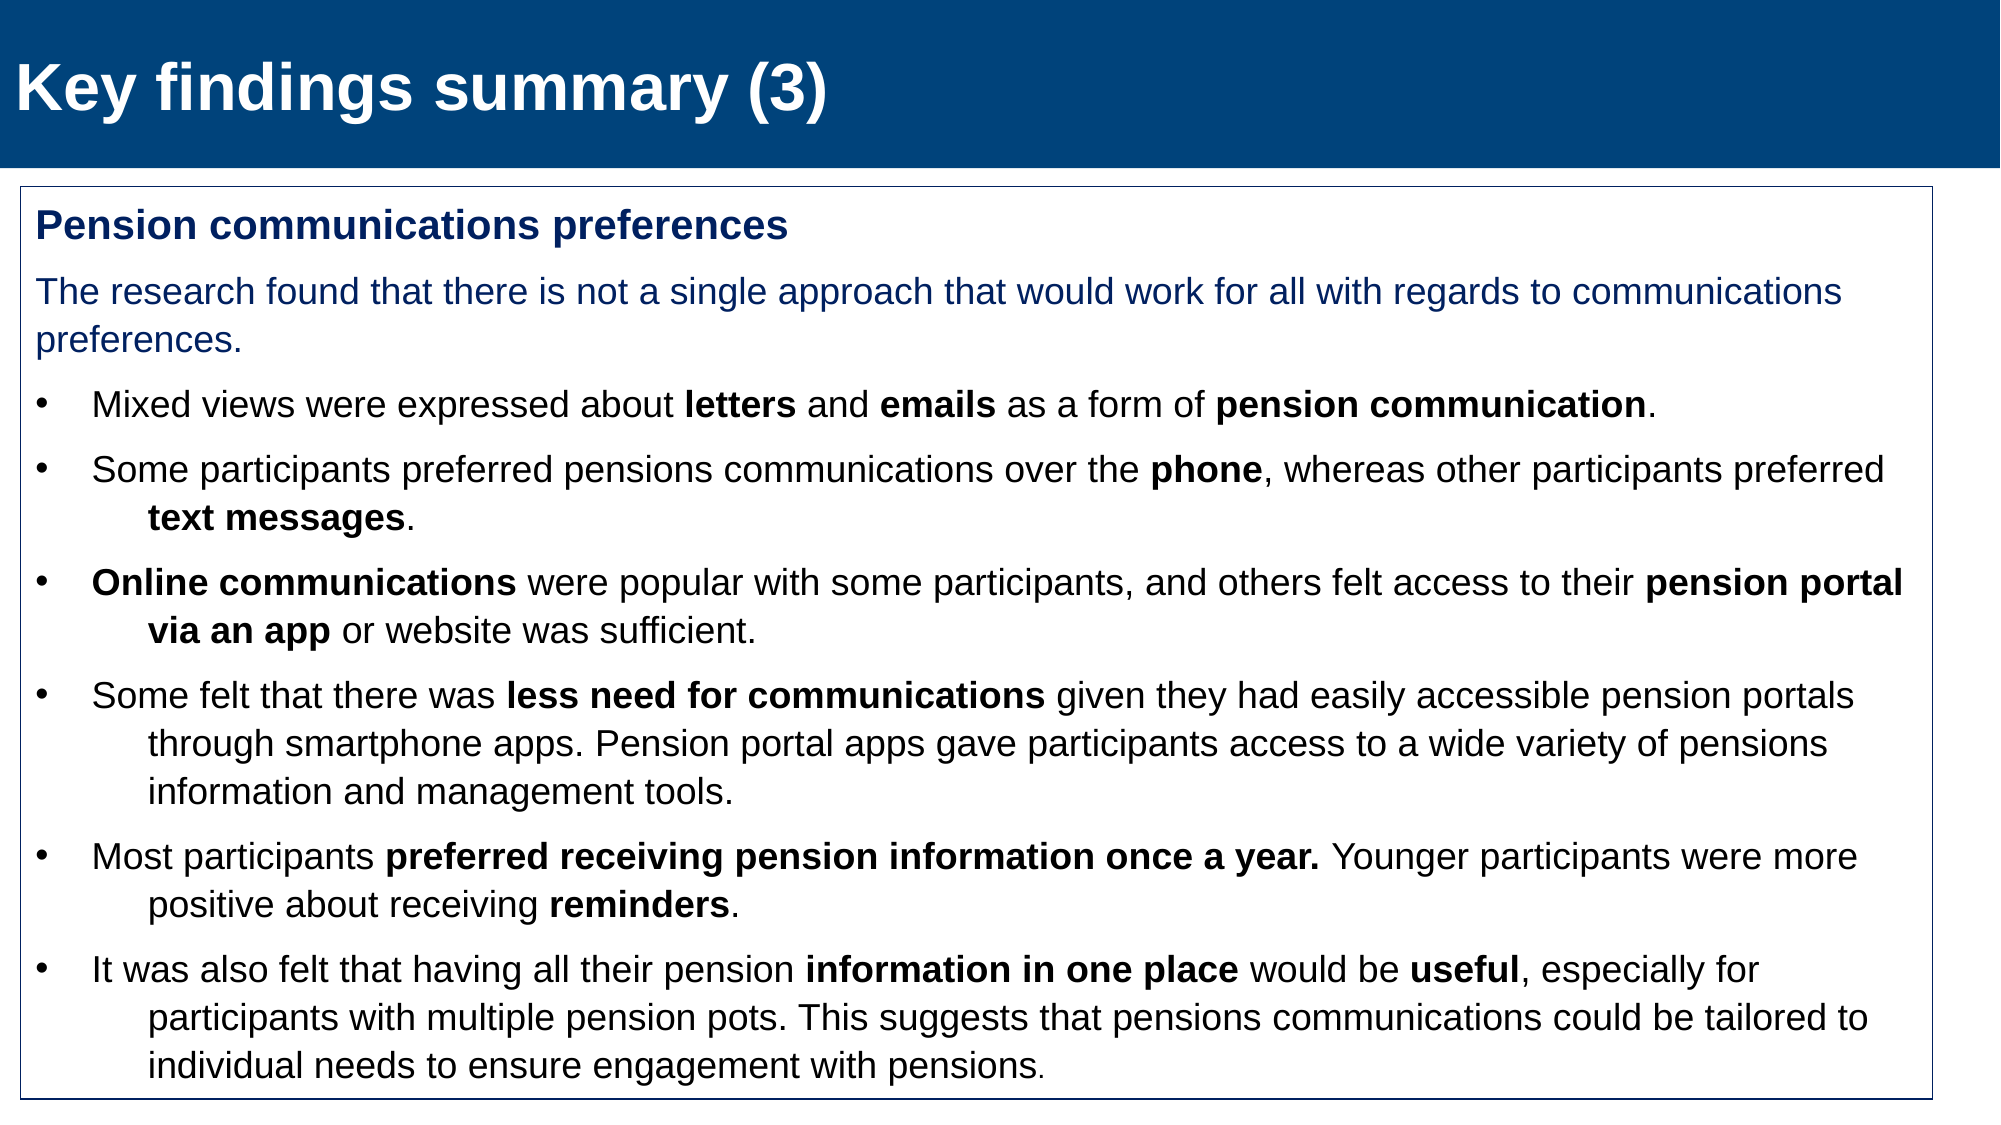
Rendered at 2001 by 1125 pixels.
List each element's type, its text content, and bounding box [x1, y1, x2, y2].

title Key findings summary (3) [0, 0, 2000, 169]
text_box Pension communications preferences The research found that there is not a single approach that would work for all with regards to communications preferences. Mixed views were expressed about letters and emails as a form of pension communication. Some participants preferred pensions communications over the phone, whereas other participants preferred text messages. Online communications were popular with some participants, and others felt access to their pension portal via an app or website was sufficient. Some felt that there was less need for communications given they had easily accessible pension portals through smartphone apps. Pension portal apps gave participants access to a wide variety of pensions information and management tools. Most participants preferred receiving pension information once a year. Younger participants were more positive about receiving reminders. It was also felt that having all their pension information in one place would be useful, especially for participants with multiple pension pots. This suggests that pensions communications could be tailored to individual needs to ensure engagement with pensions. [20, 186, 1933, 1100]
